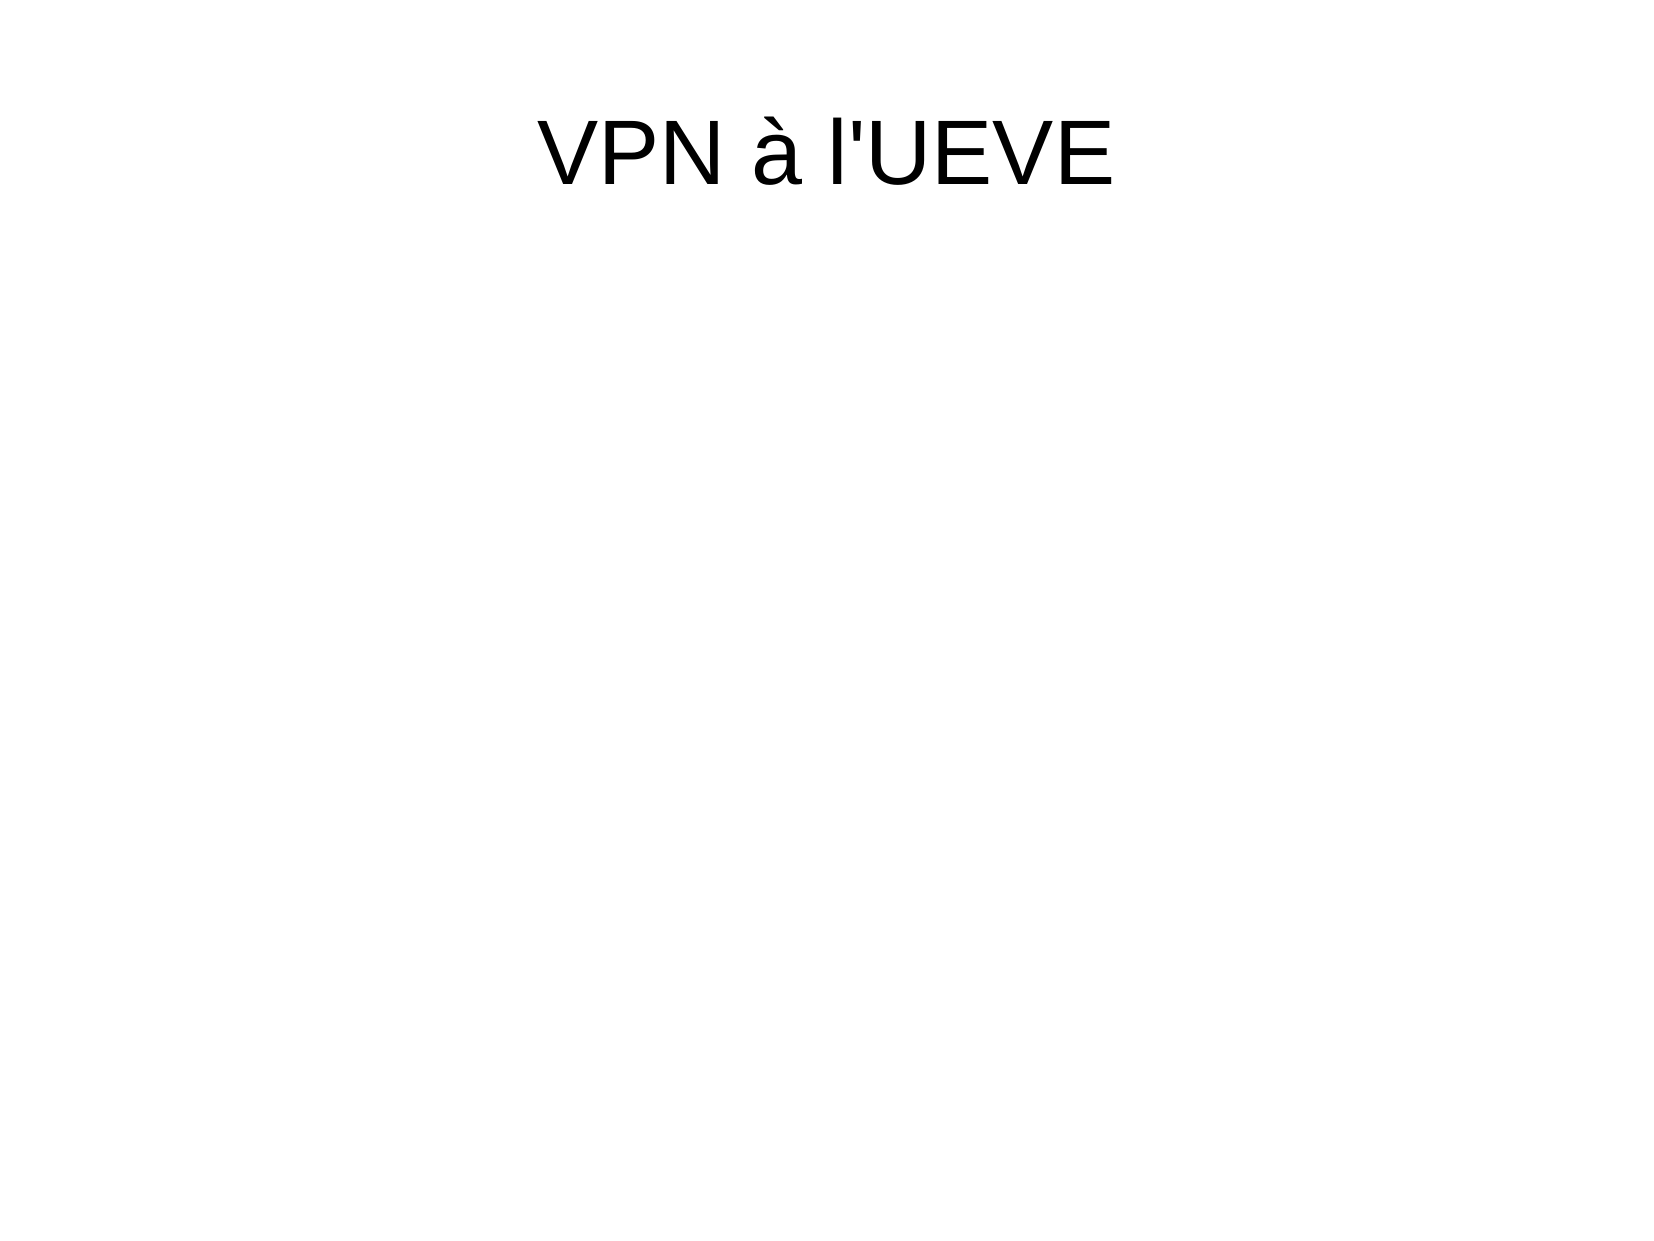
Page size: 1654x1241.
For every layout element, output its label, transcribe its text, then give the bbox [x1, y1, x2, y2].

title VPN à l'UEVE [82, 49, 1571, 257]
